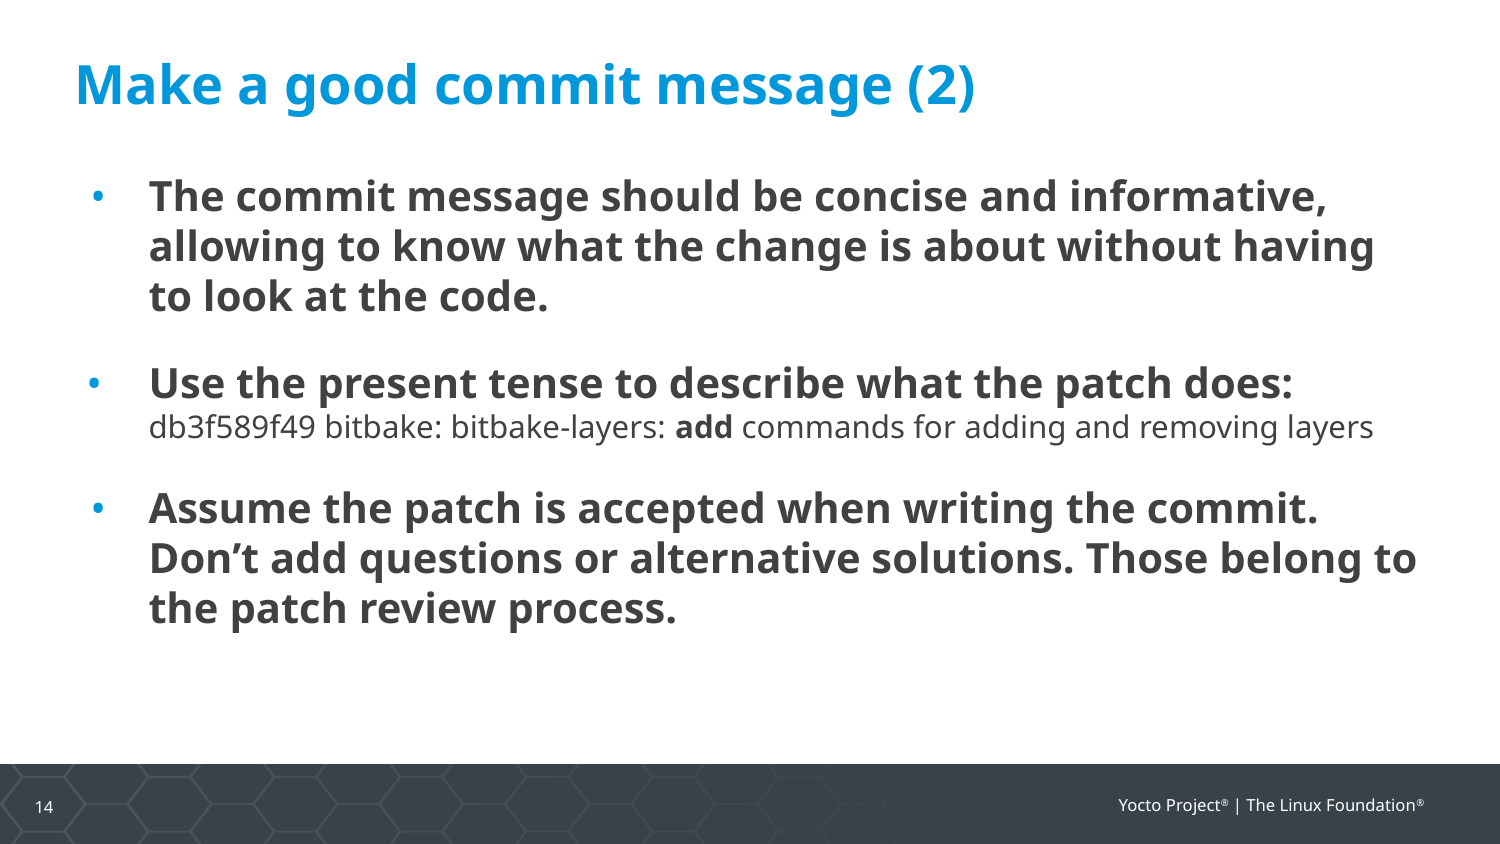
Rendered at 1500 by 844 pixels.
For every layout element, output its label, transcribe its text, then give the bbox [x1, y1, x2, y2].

list The commit message should be concise and informative, allowing to know what the change is about without having to look at the code. Use the present tense to describe what the patch does: db3f589f49 bitbake: bitbake-layers: add commands for adding and removing layers Assume the patch is accepted when writing the commit. Don’t add questions or alternative solutions. Those belong to the patch review process. [73, 169, 1425, 728]
title Make a good commit message (2) [74, 50, 1425, 160]
picture [0, 0, 1500, 844]
